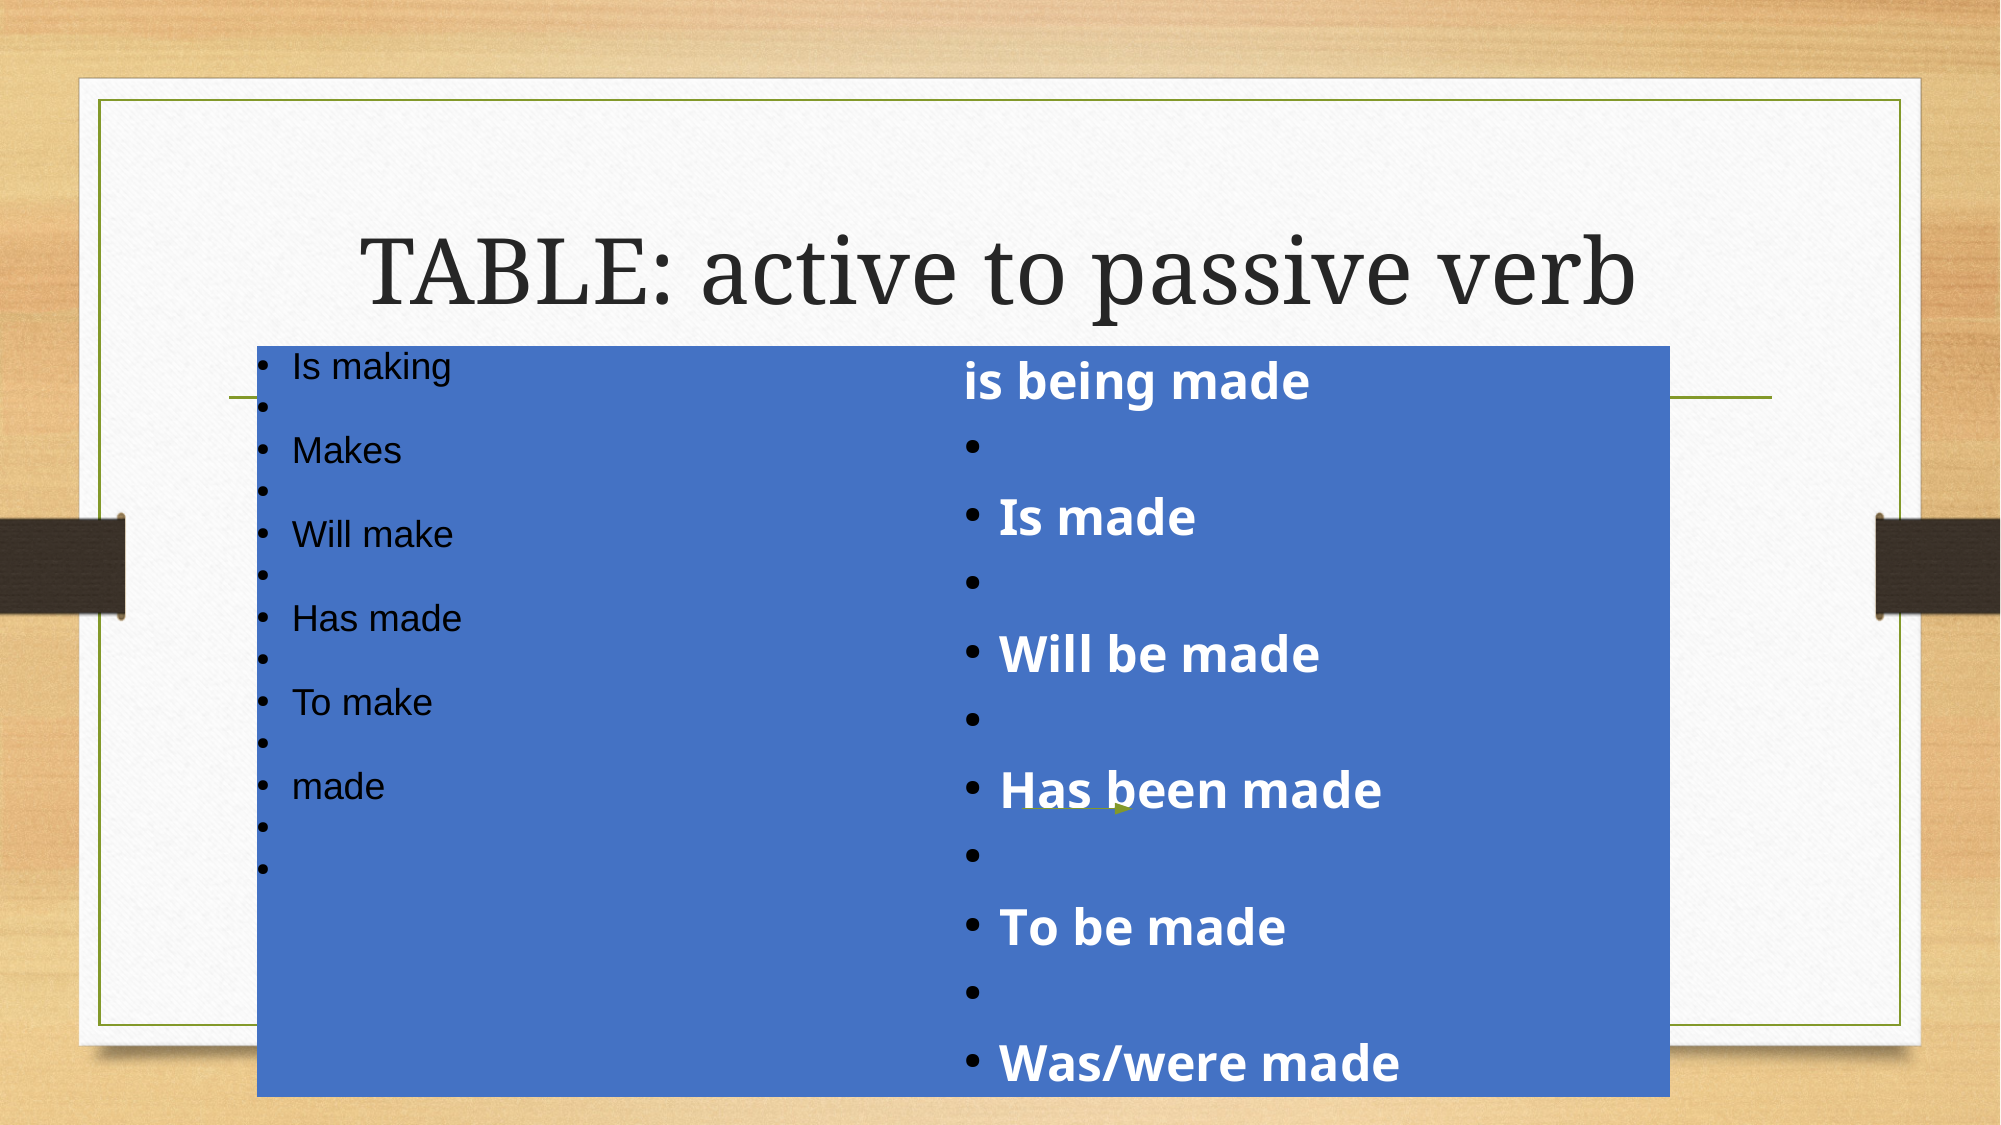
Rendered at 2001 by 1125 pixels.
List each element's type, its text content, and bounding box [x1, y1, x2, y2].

table_header is being made Is made Will be made Has been made To be made Was/were made [964, 346, 1670, 1097]
title TABLE: active to passive verb [212, 161, 1788, 376]
table_header Is making Makes Will make Has made To make made [257, 346, 964, 1097]
